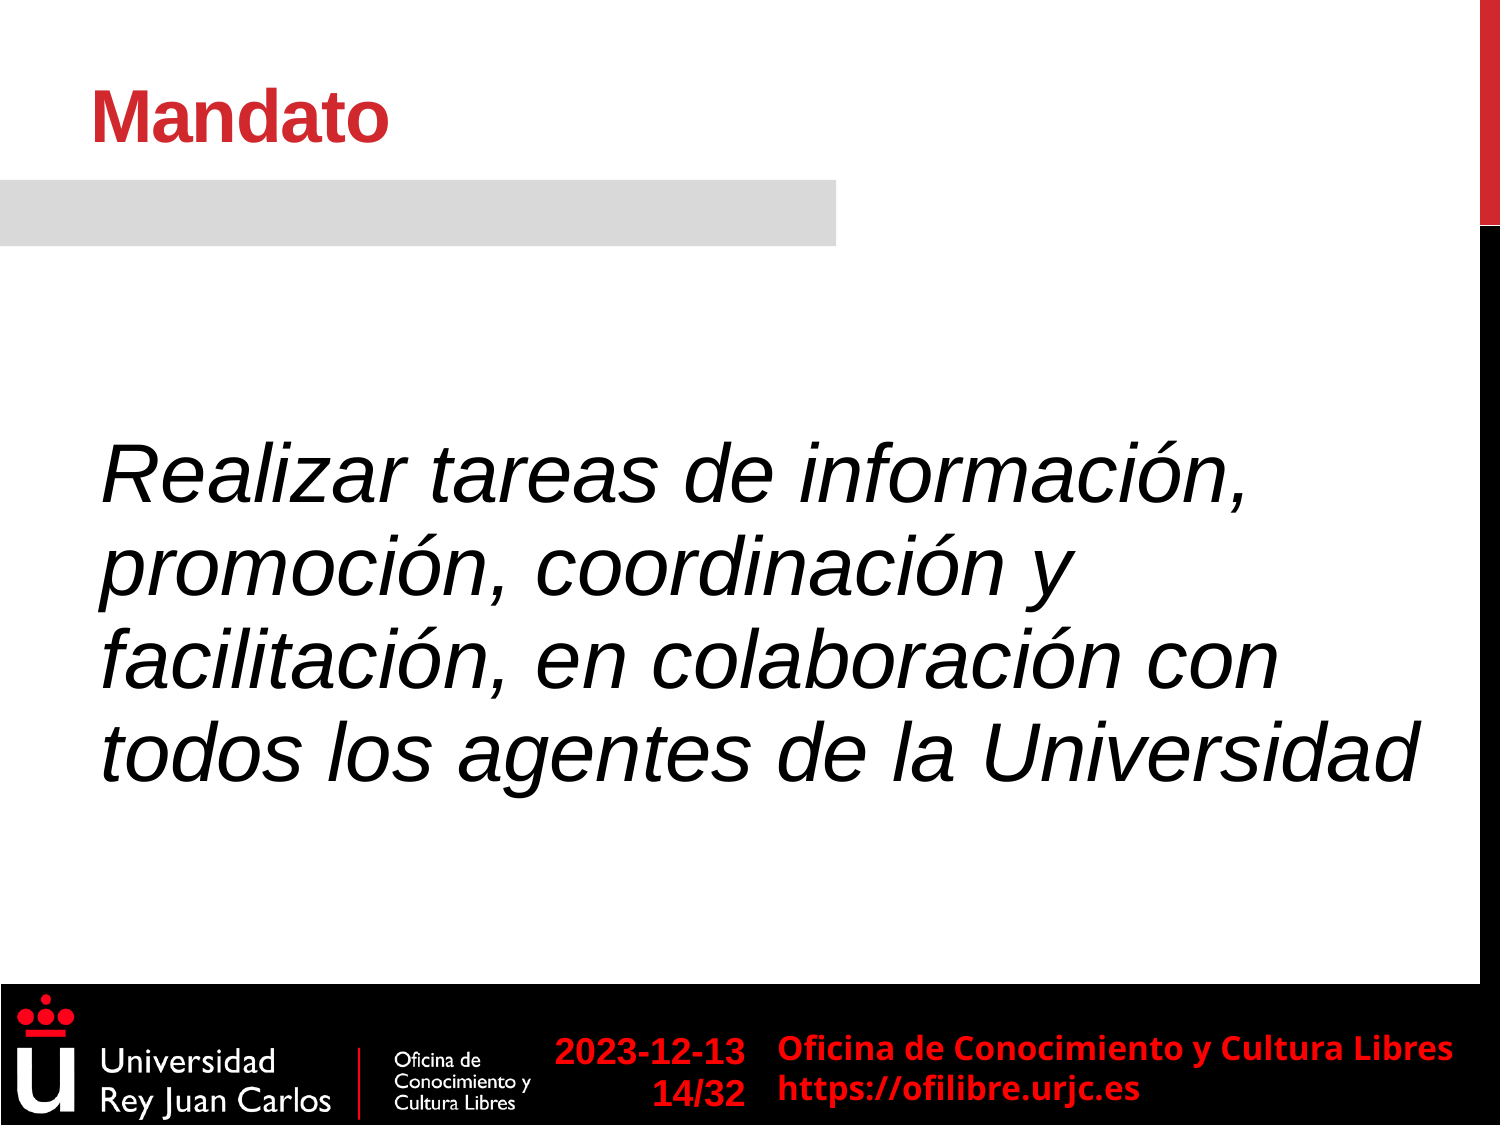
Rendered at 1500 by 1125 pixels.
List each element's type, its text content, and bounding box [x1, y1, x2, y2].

text_box Mandato [0, 24, 1326, 172]
picture [17, 1066, 531, 1120]
title [75, 15, 1425, 172]
list Realizar tareas de información, promoción, coordinación y facilitación, en colaboración con todos los agentes de la Universidad [15, 420, 1441, 1066]
